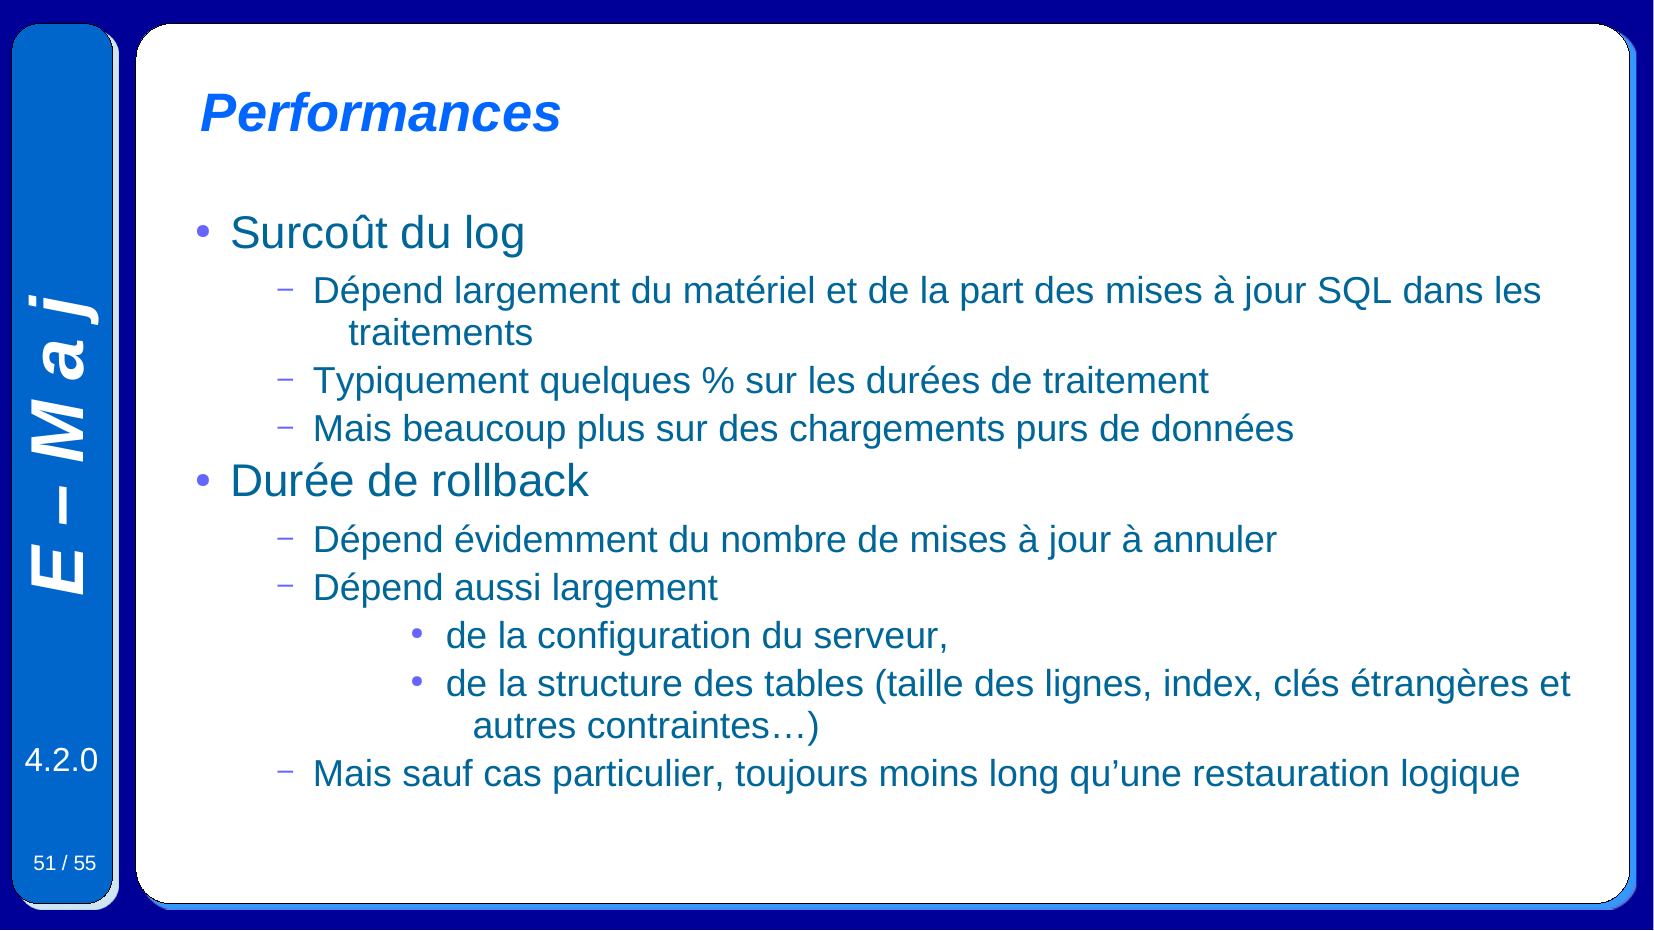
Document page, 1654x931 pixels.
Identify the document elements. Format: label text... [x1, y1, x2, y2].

list Surcoût du log Dépend largement du matériel et de la part des mises à jour SQL dans les traitements Typiquement quelques % sur les durées de traitement Mais beaucoup plus sur des chargements purs de données Durée de rollback Dépend évidemment du nombre de mises à jour à annuler Dépend aussi largement de la configuration du serveur, de la structure des tables (taille des lignes, index, clés étrangères et autres contraintes…) Mais sauf cas particulier, toujours moins long qu’une restauration logique [177, 206, 1587, 827]
title Performances [200, 34, 1575, 191]
